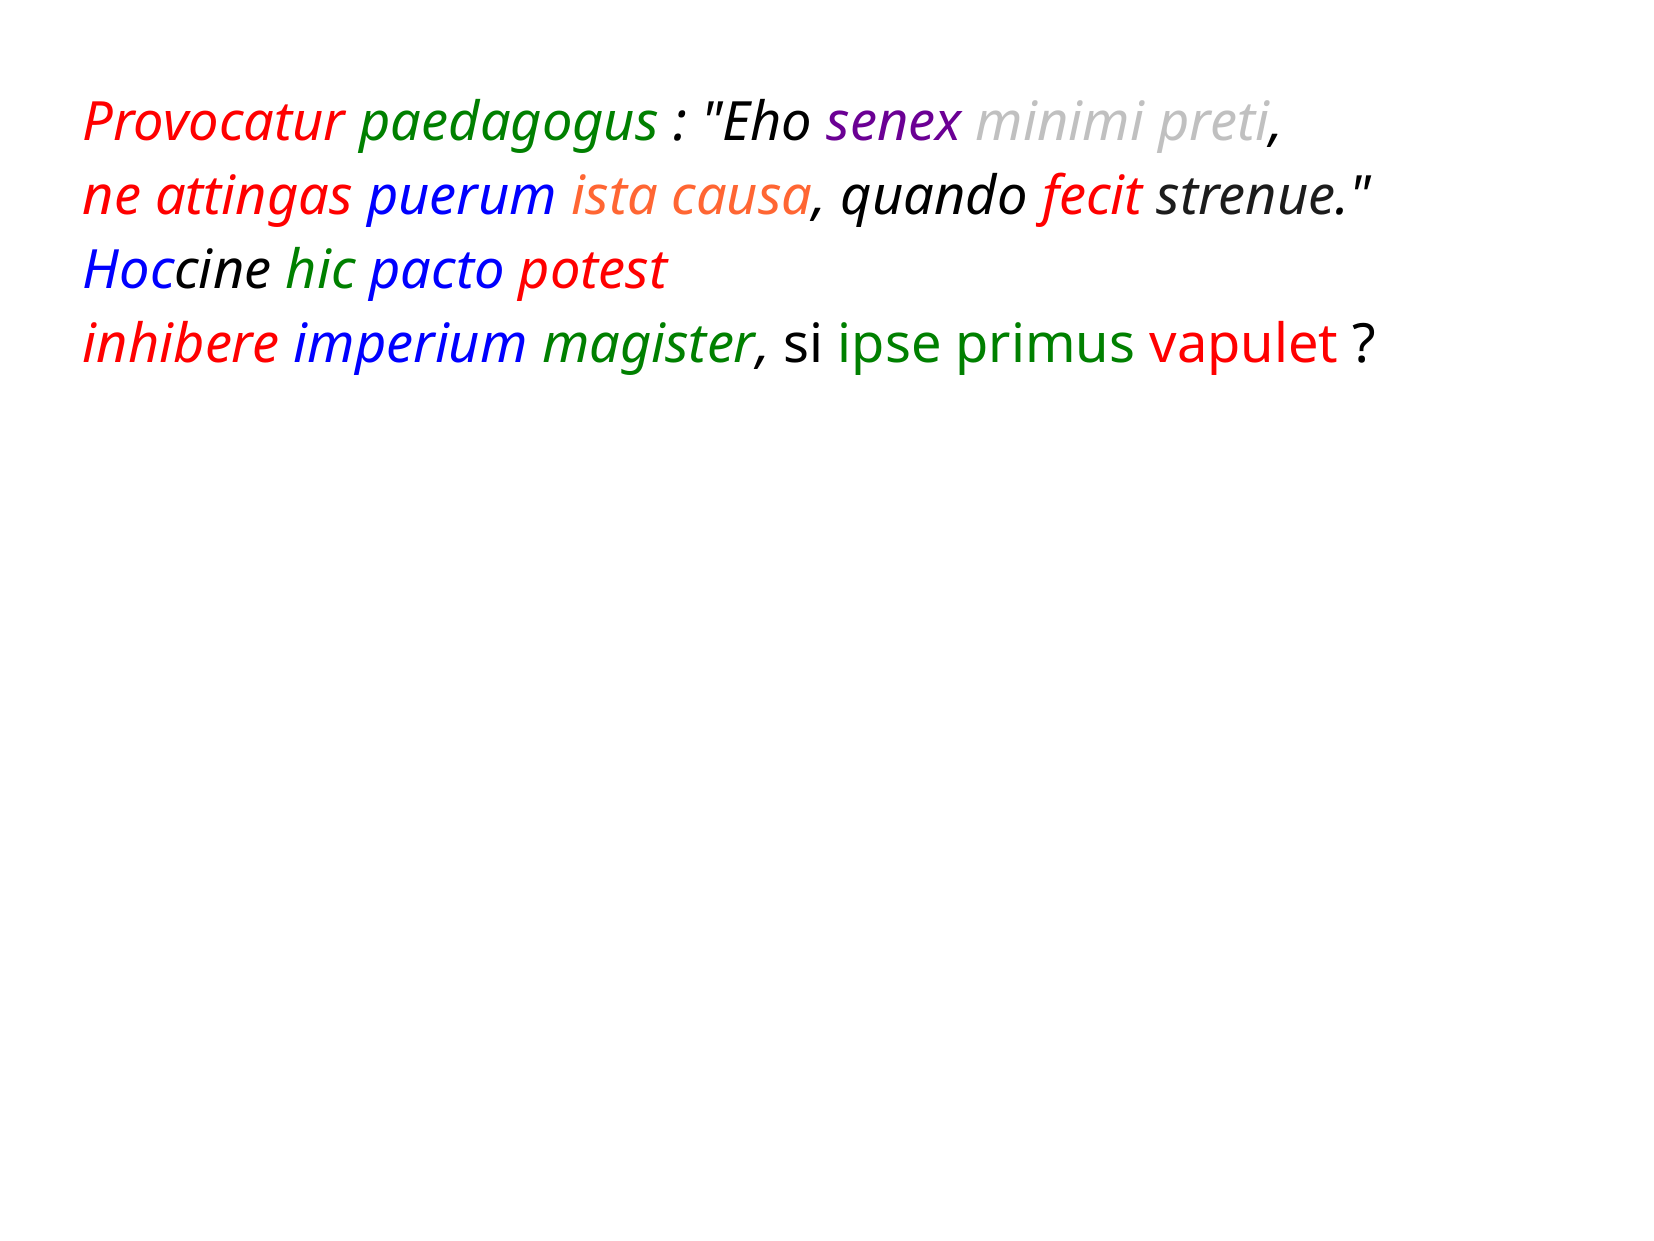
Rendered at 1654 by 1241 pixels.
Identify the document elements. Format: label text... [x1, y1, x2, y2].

list Provocatur paedagogus : "Eho senex minimi preti, ne attingas puerum ista causa, quando fecit strenue." Hoccine hic pacto potest inhibere imperium magister, si ipse primus vapulet ? [82, 82, 1571, 1109]
